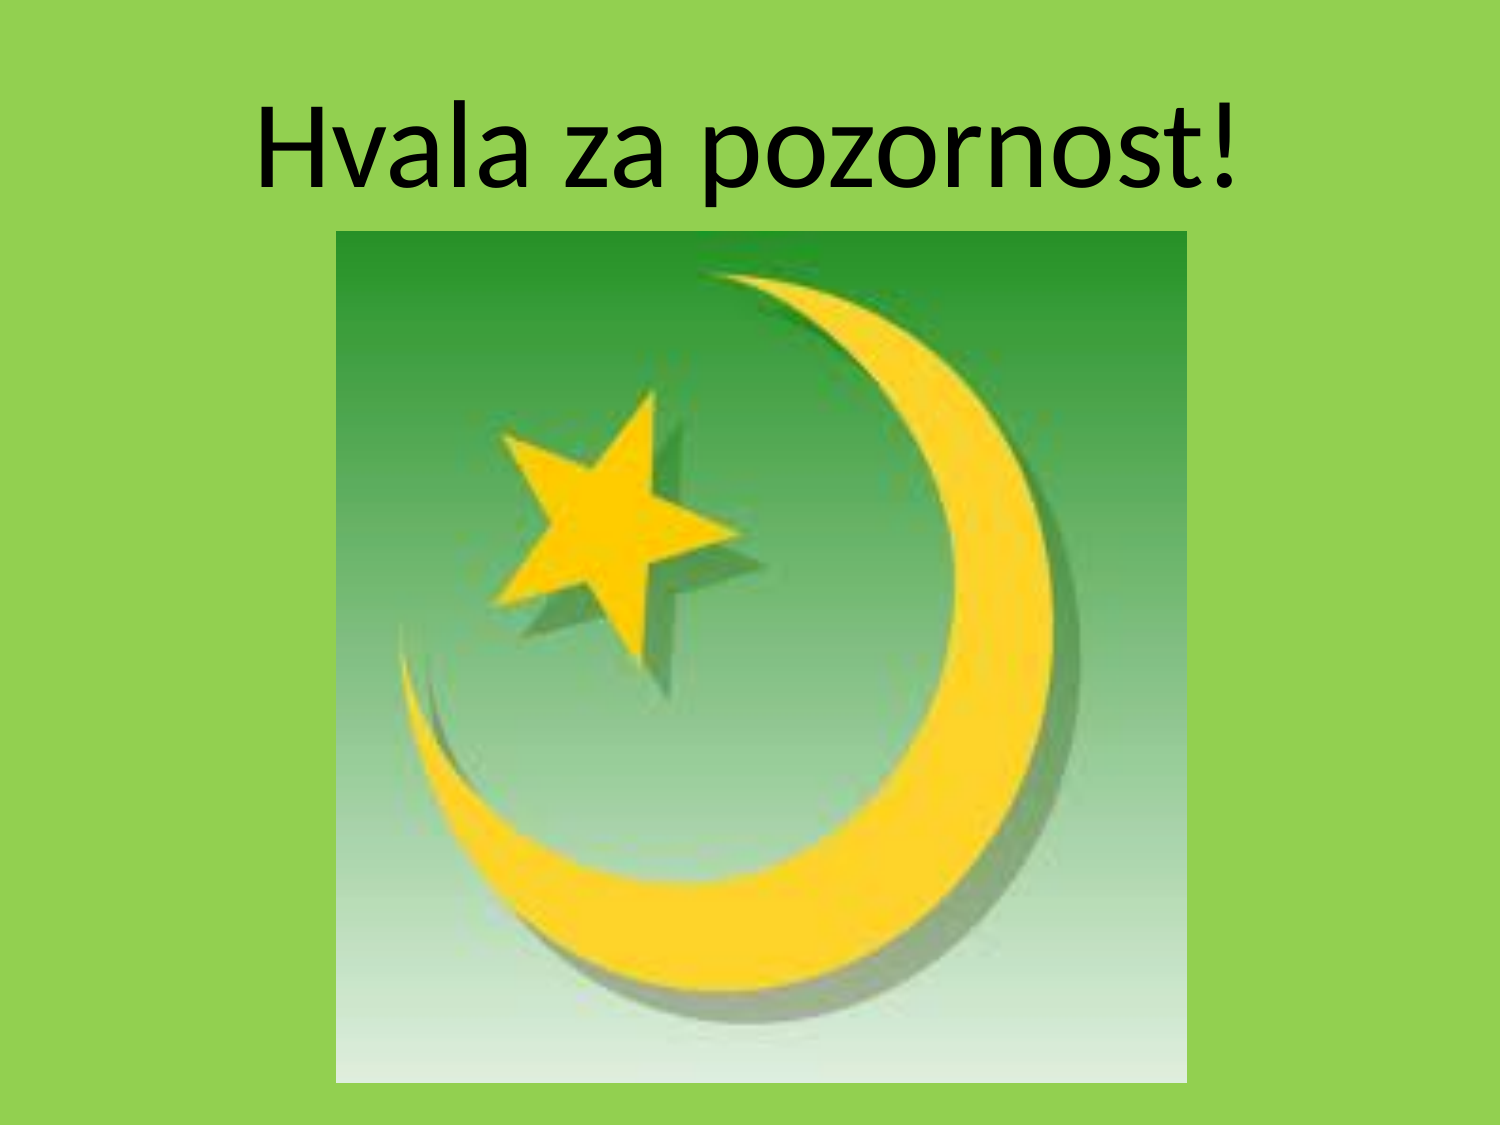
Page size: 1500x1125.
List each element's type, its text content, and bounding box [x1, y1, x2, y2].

picture [336, 231, 1187, 1083]
list Hvala za pozornost! [75, 54, 1425, 1005]
